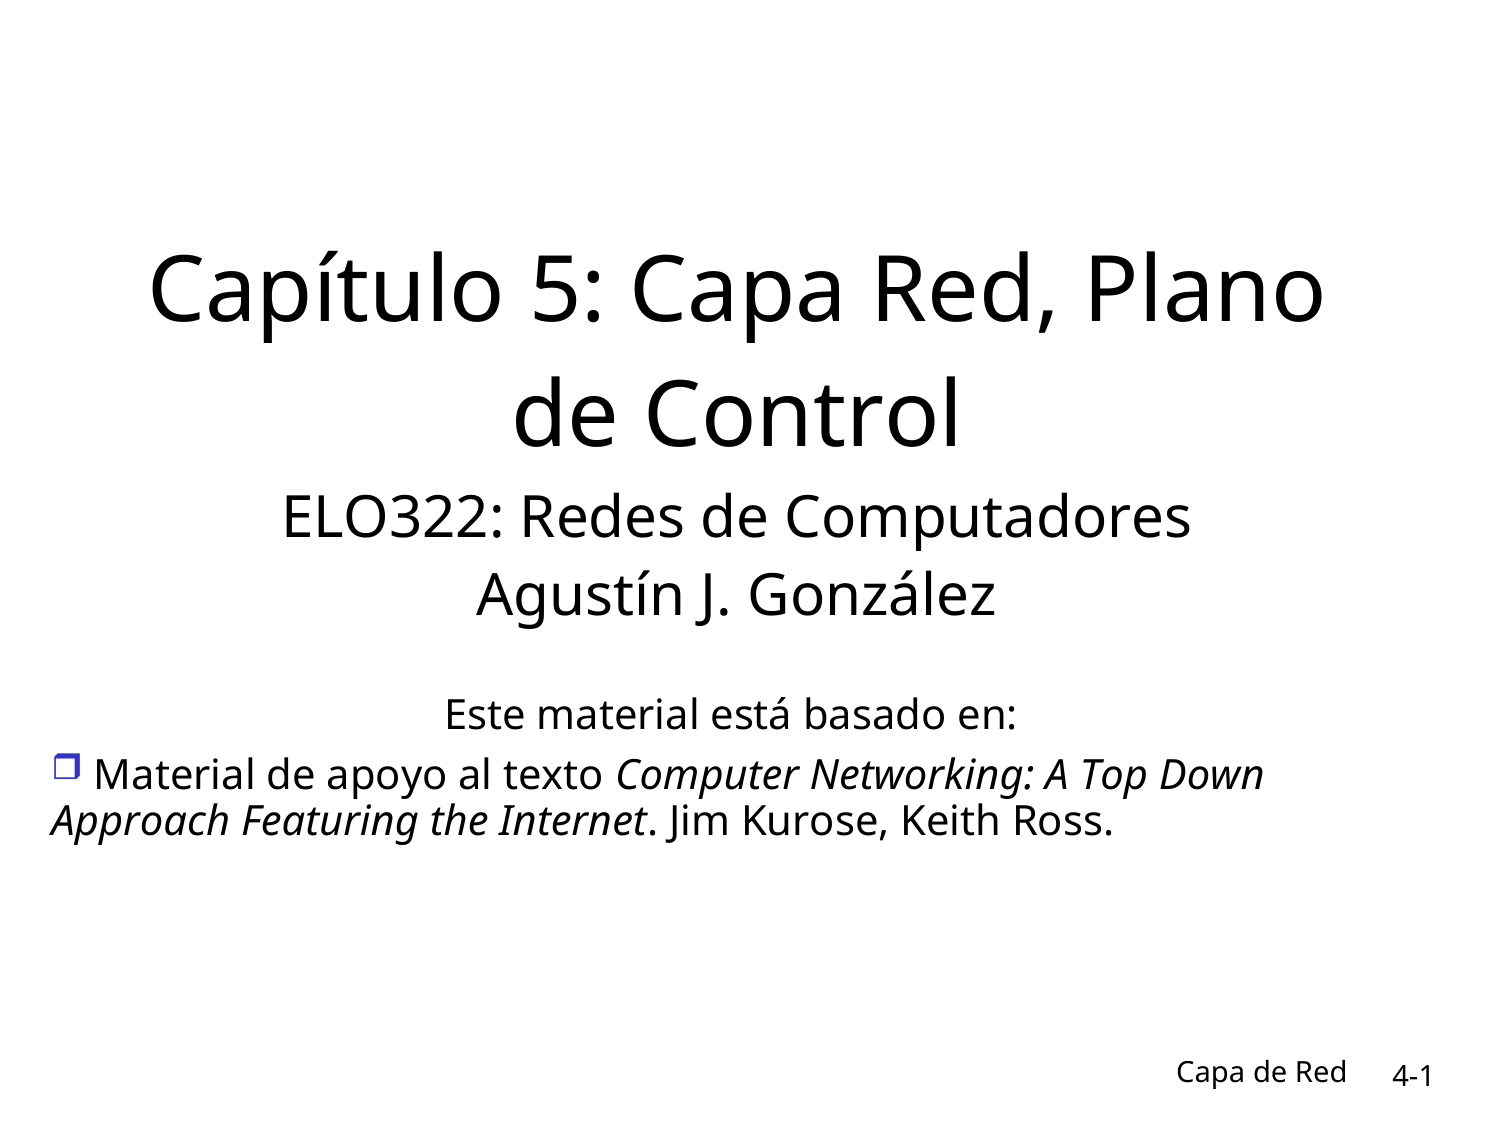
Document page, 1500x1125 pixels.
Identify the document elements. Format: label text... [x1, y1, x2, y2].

subtitle ELO322: Redes de Computadores Agustín J. González Este material está basado en: Material de apoyo al texto Computer Networking: A Top Down Approach Featuring the Internet. Jim Kurose, Keith Ross. [36, 479, 1437, 1038]
title Capítulo 5: Capa Red, Plano de Control [99, 227, 1375, 469]
